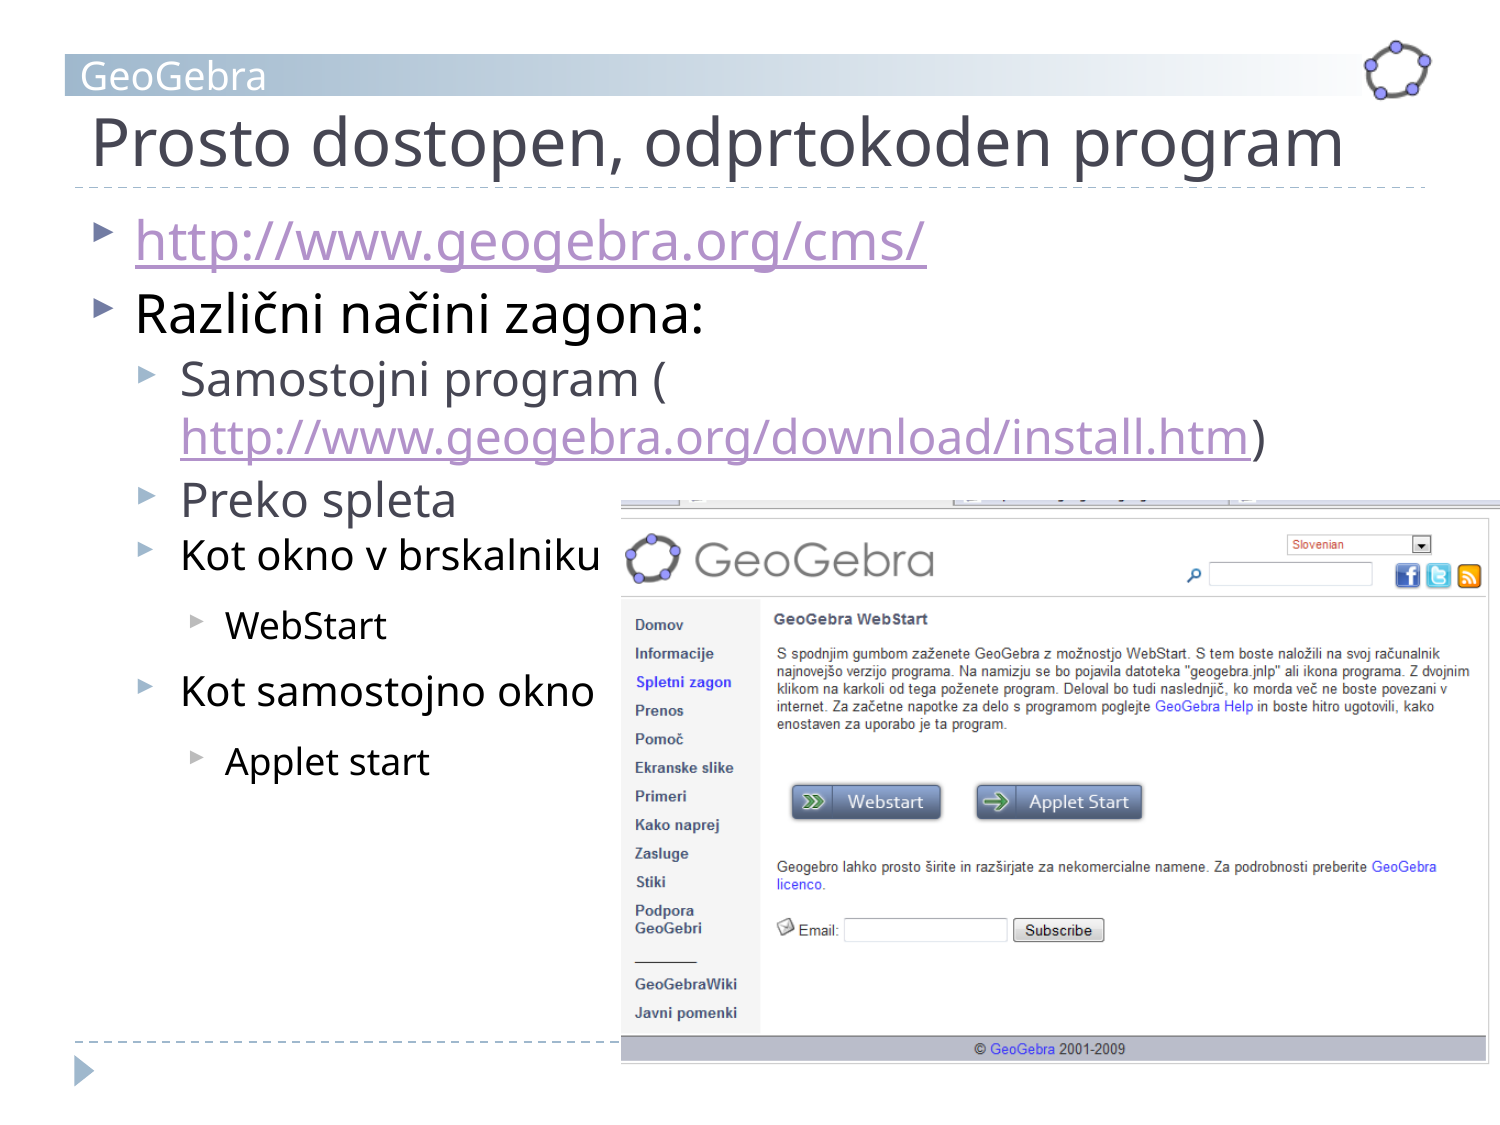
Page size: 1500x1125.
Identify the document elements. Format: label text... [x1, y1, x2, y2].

list http://www.geogebra.org/cms/ Različni načini zagona: Samostojni program (http://www.geogebra.org/download/install.htm) Preko spleta Kot okno v brskalniku WebStart Kot samostojno okno Applet start [75, 200, 1425, 1010]
picture [621, 500, 1500, 1078]
title Prosto dostopen, odprtokoden program [75, 24, 1425, 188]
picture [1425, 35, 1434, 103]
